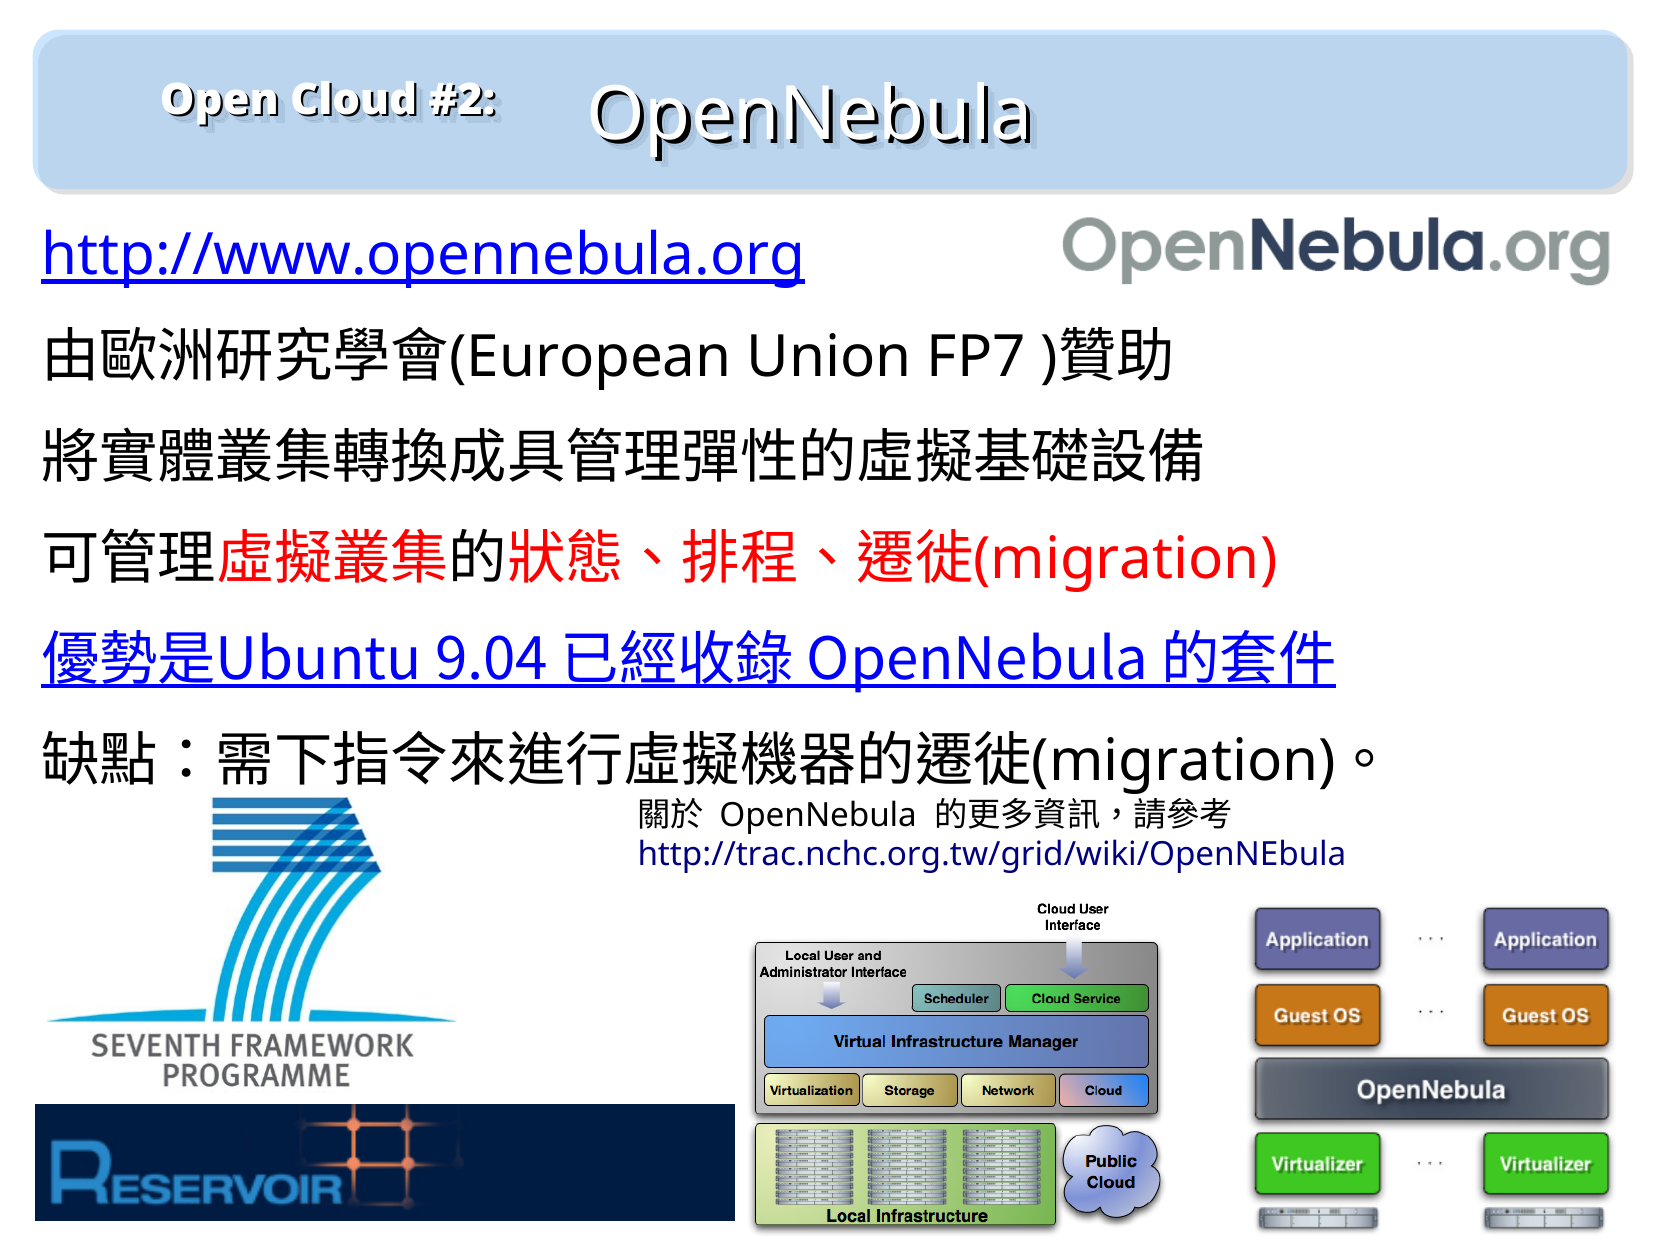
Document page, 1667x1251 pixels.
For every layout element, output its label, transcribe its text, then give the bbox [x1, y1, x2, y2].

list http://www.opennebula.org 由歐洲研究學會(European Union FP7 )贊助 將實體叢集轉換成具管理彈性的虛擬基礎設備 可管理虛擬叢集的狀態、排程、遷徙(migration) 優勢是Ubuntu 9.04 已經收錄 OpenNebula 的套件 缺點：需下指令來進行虛擬機器的遷徙(migration)。 [41, 212, 1607, 697]
picture [47, 797, 458, 1093]
picture [797, 183, 1625, 302]
text_box 關於 OpenNebula 的更多資訊，請參考http://trac.nchc.org.tw/grid/wiki/OpenNEbula [616, 779, 1595, 886]
text_box Open Cloud #2: OpenNebula [32, 29, 1628, 190]
picture [1234, 891, 1630, 1247]
picture [35, 891, 1182, 1247]
